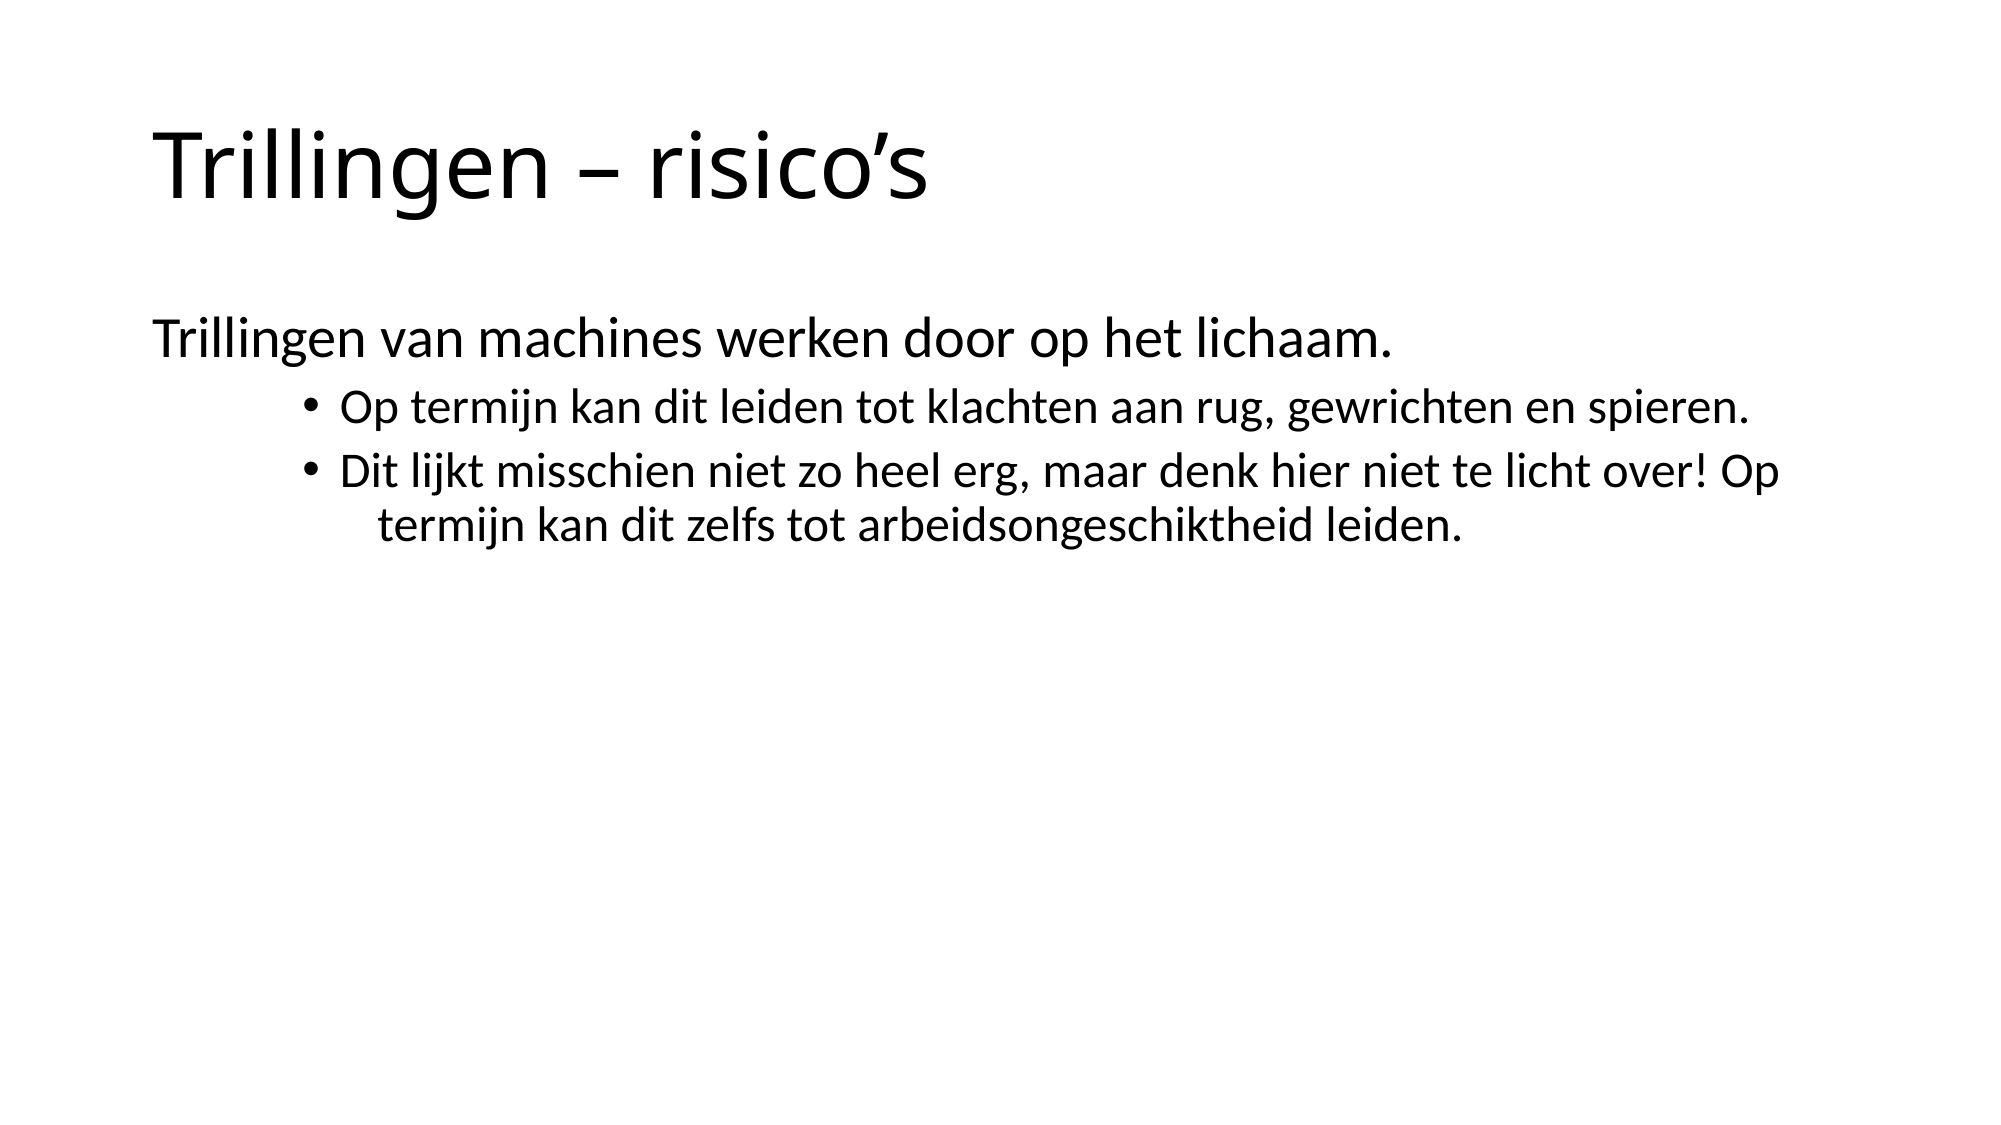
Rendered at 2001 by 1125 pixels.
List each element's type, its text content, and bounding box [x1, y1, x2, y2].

title Trillingen – risico’s [137, 59, 1863, 278]
list Trillingen van machines werken door op het lichaam. Op termijn kan dit leiden tot klachten aan rug, gewrichten en spieren. Dit lijkt misschien niet zo heel erg, maar denk hier niet te licht over! Op termijn kan dit zelfs tot arbeidsongeschiktheid leiden. [137, 299, 1863, 1014]
